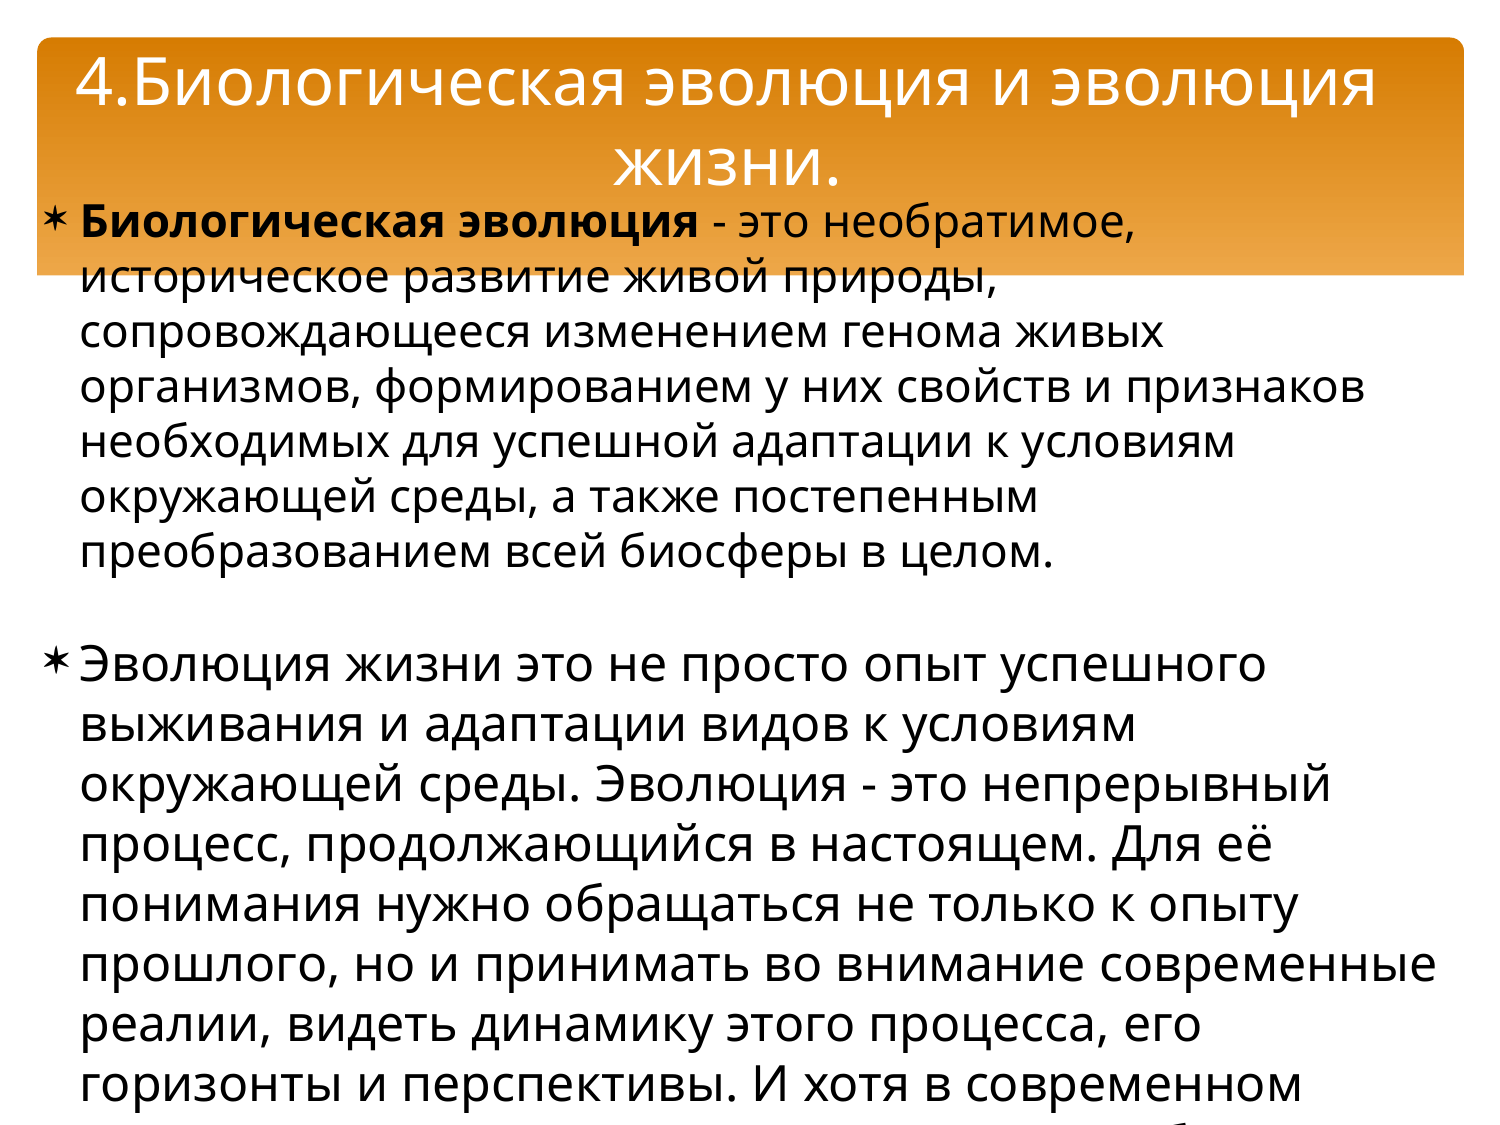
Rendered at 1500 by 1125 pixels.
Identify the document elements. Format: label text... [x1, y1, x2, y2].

text_box Биологическая эволюция - это необратимое, историческое развитие живой природы, сопровождающееся изменением генома живых организмов, формированием у них свойств и признаков необходимых для успешной адаптации к условиям окружающей среды, а также постепенным преобразованием всей биосферы в целом. Эволюция жизни это не просто опыт успешного выживания и адаптации видов к условиям окружающей среды. Эволюция - это непрерывный процесс, продолжающийся в настоящем. Для её понимания нужно обращаться не только к опыту прошлого, но и принимать во внимание современные реалии, видеть динамику этого процесса, его горизонты и перспективы. И хотя в современном мире окружающая среда довольно таки стабильна, человечество как вид, и человек как индивидуальность, продолжают изменятся под действием как внешних, так и внутренних факторов. Простым примером такого изменения является увеличение среднего роста человека за последние несколько веков, или наметившаяся за последние десятилетия тенденция к увеличению массы тела, особенно выраженная в развитых странах. [29, 184, 1459, 1083]
text_box 4.Биологическая эволюция и эволюция жизни. [53, 66, 1403, 172]
